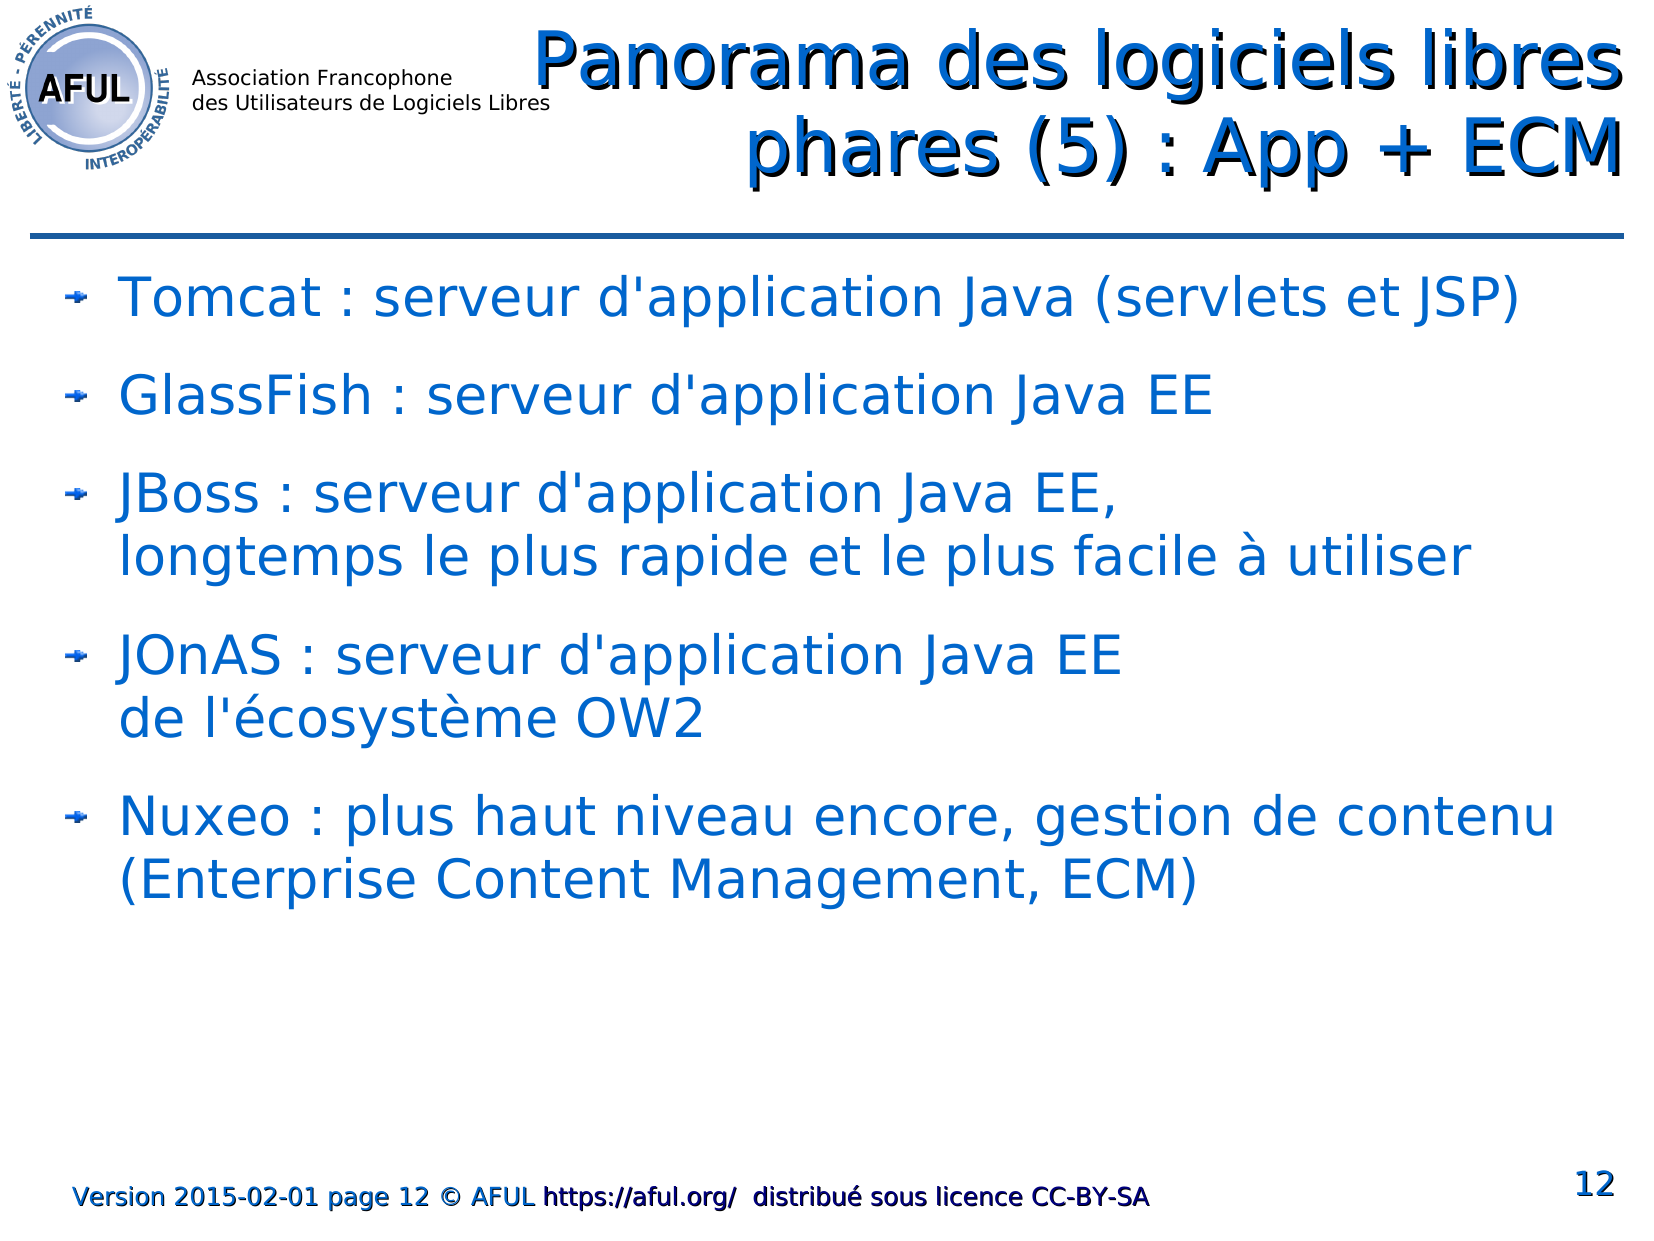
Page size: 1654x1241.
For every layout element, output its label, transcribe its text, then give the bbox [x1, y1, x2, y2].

picture [0, 0, 178, 178]
list Tomcat : serveur d'application Java (servlets et JSP) GlassFish : serveur d'application Java EE JBoss : serveur d'application Java EE, longtemps le plus rapide et le plus facile à utiliser JOnAS : serveur d'application Java EE de l'écosystème OW2 Nuxeo : plus haut niveau encore, gestion de contenu (Enterprise Content Management, ECM) [47, 265, 1595, 1211]
title Panorama des logiciels libres phares (5) : App + ECM [501, 7, 1625, 200]
